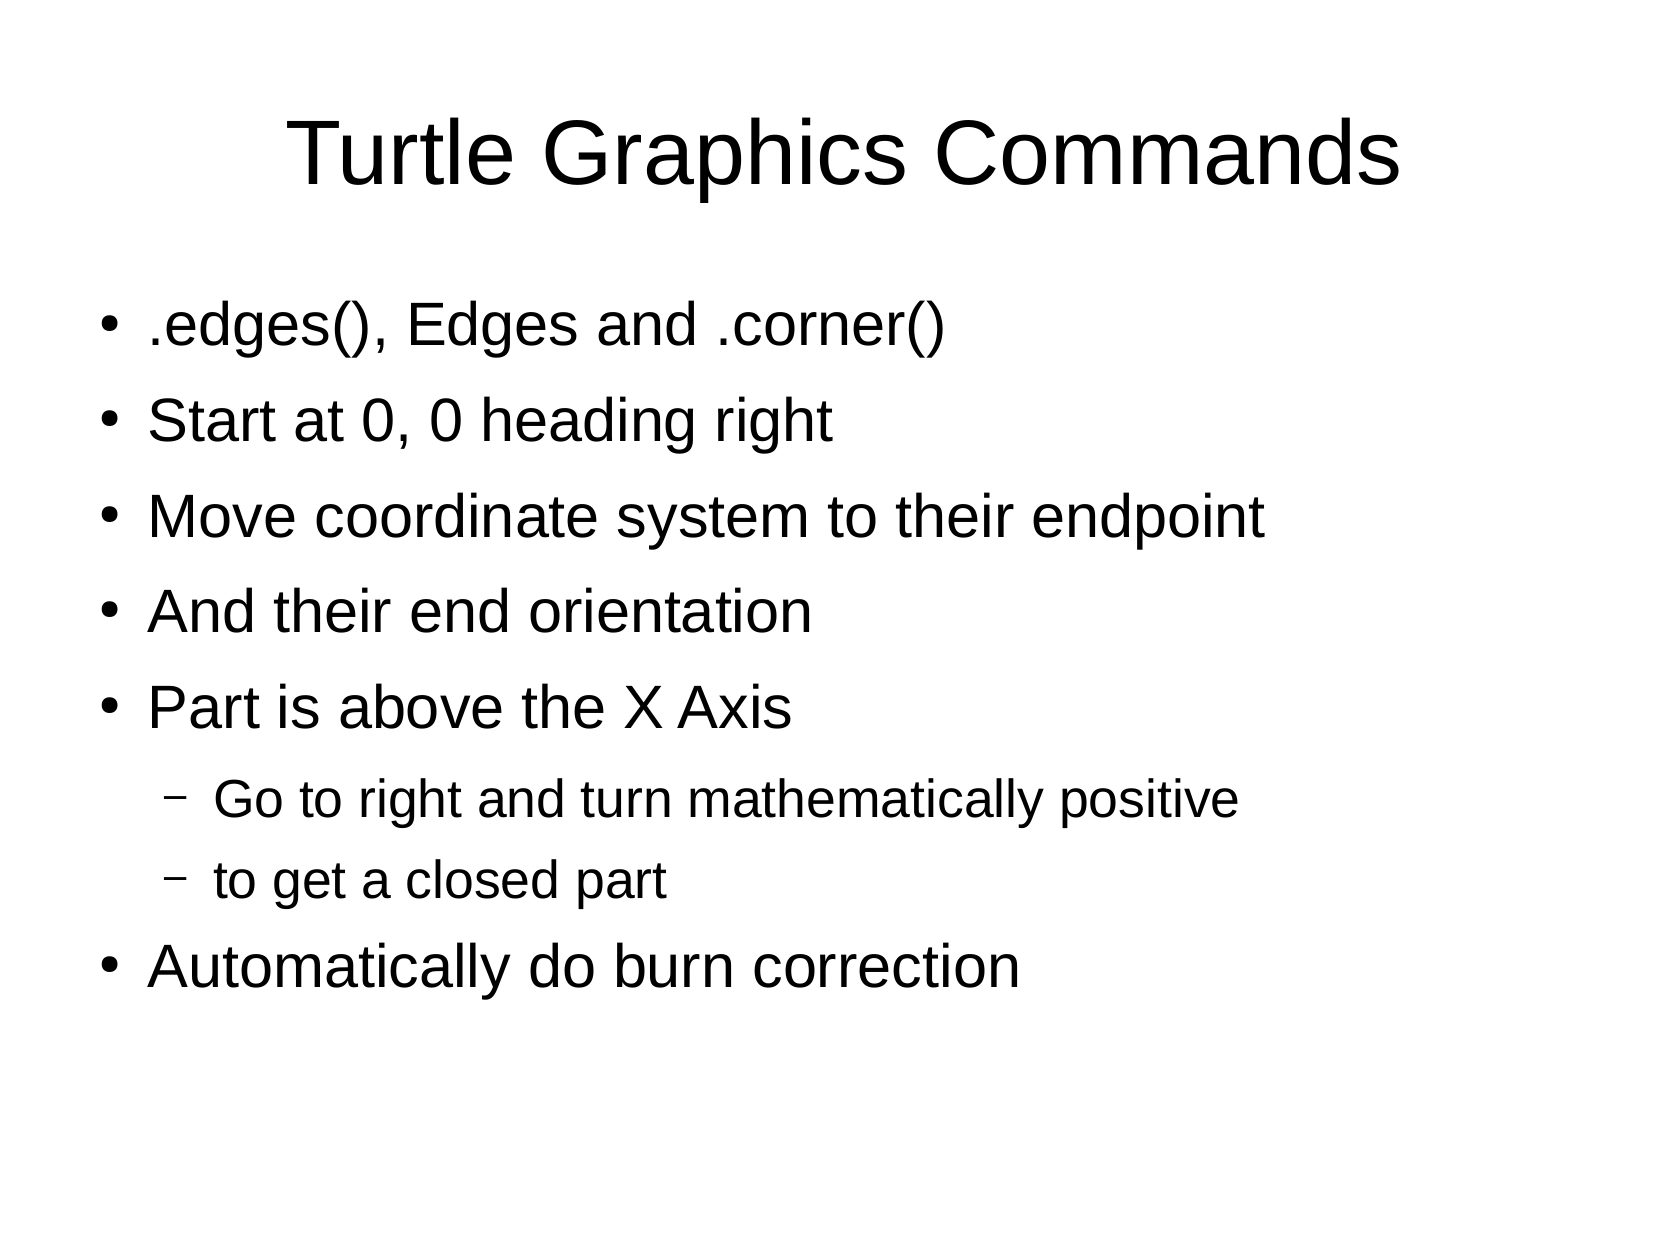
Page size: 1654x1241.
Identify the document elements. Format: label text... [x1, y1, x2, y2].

title Turtle Graphics Commands [82, 49, 1571, 257]
list .edges(), Edges and .corner() Start at 0, 0 heading right Move coordinate system to their endpoint And their end orientation Part is above the X Axis Go to right and turn mathematically positive to get a closed part Automatically do burn correction [82, 290, 1571, 1010]
